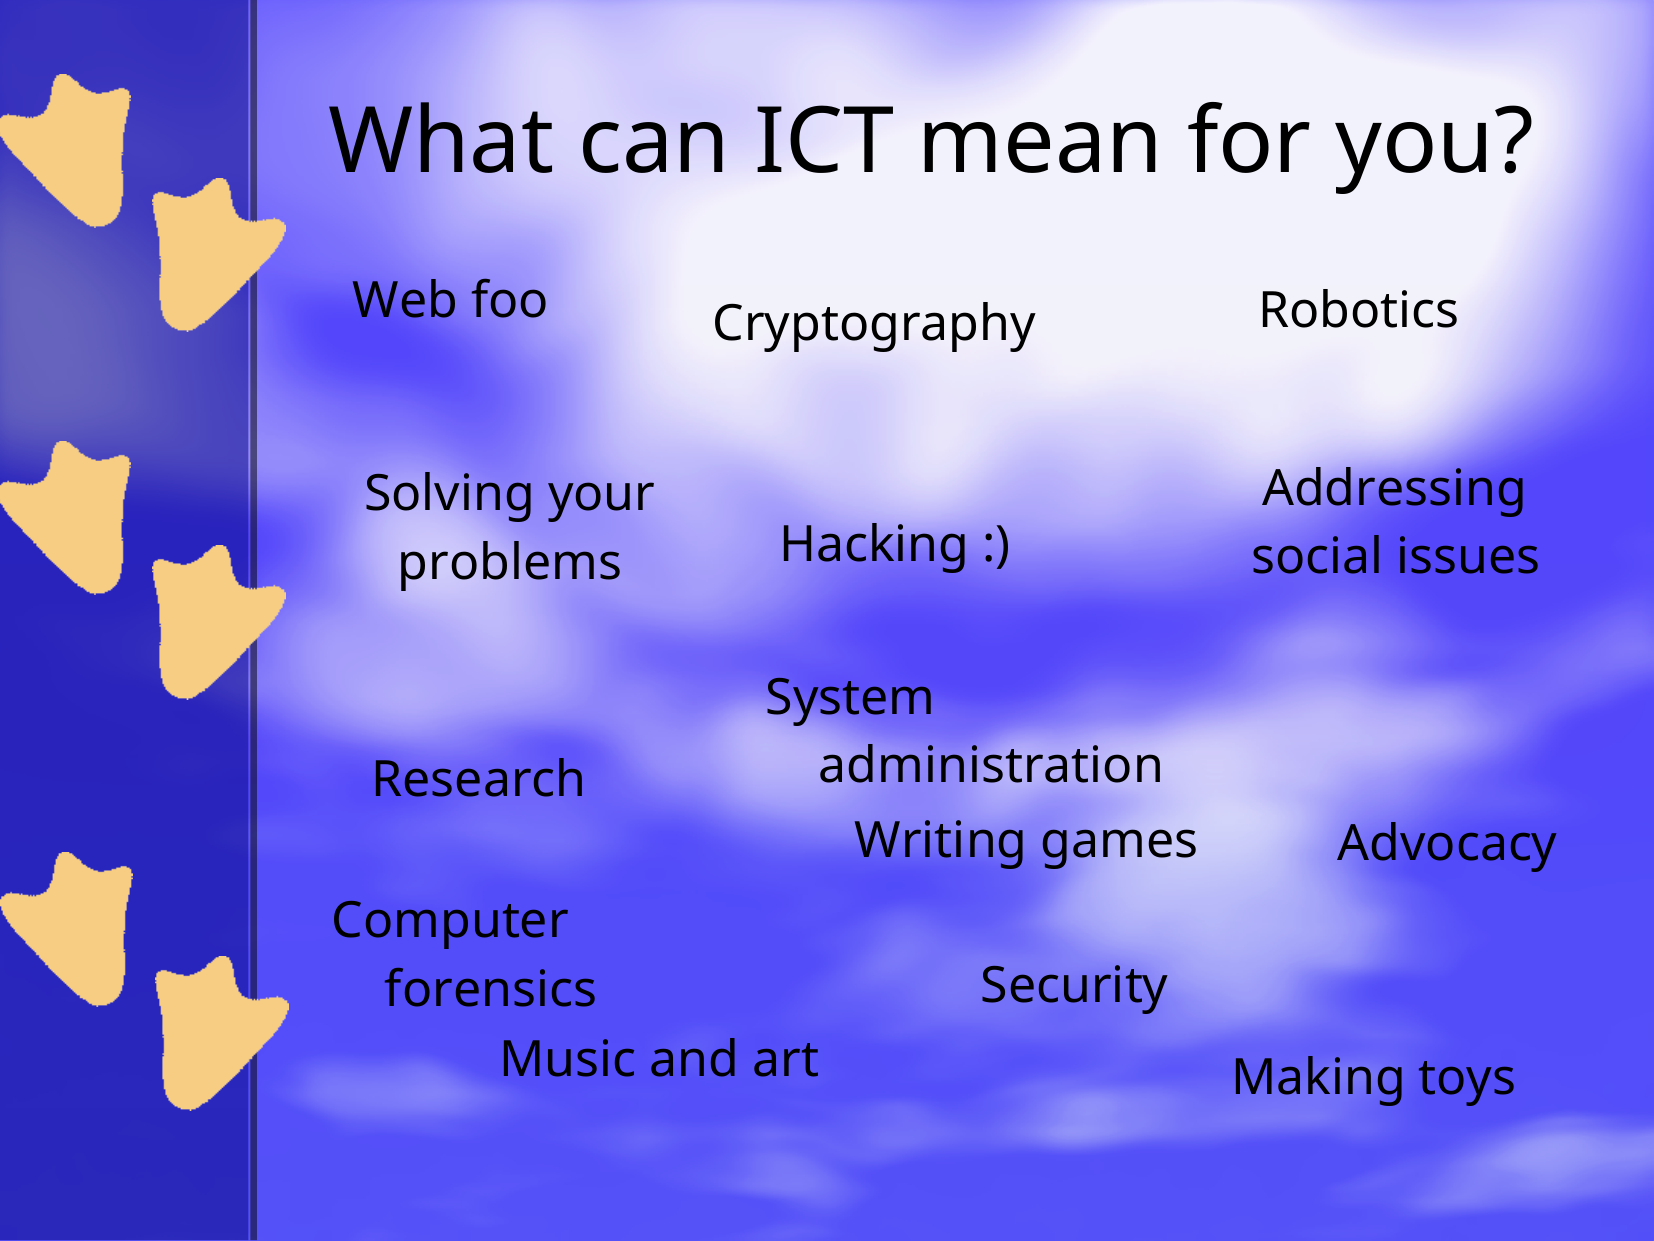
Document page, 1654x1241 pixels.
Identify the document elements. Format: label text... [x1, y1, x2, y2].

picture [0, 852, 133, 1007]
list Robotics [1240, 273, 1498, 376]
list System administration [747, 660, 1292, 751]
text_box Security [962, 948, 1354, 1034]
list Solving your problems [289, 457, 660, 759]
list Cryptography [694, 286, 1074, 372]
list Making toys [1204, 1040, 1526, 1160]
text_box Computer forensics [314, 884, 771, 969]
picture [0, 441, 131, 595]
list Research [354, 759, 611, 844]
title Drawn to the penguin: Socially responsible software [257, 0, 1653, 1104]
text_box Writing games [837, 803, 1228, 889]
list Music and art [481, 1022, 830, 1148]
text_box Hacking :) [761, 508, 1080, 593]
picture [152, 178, 286, 332]
picture [0, 74, 131, 228]
text_box What can ICT mean for you? [304, 58, 1559, 215]
list Web foo [335, 264, 640, 356]
picture [152, 545, 286, 700]
list Addressing social issues [1176, 451, 1563, 660]
picture [155, 956, 289, 1111]
list Advocacy [1319, 807, 1577, 909]
